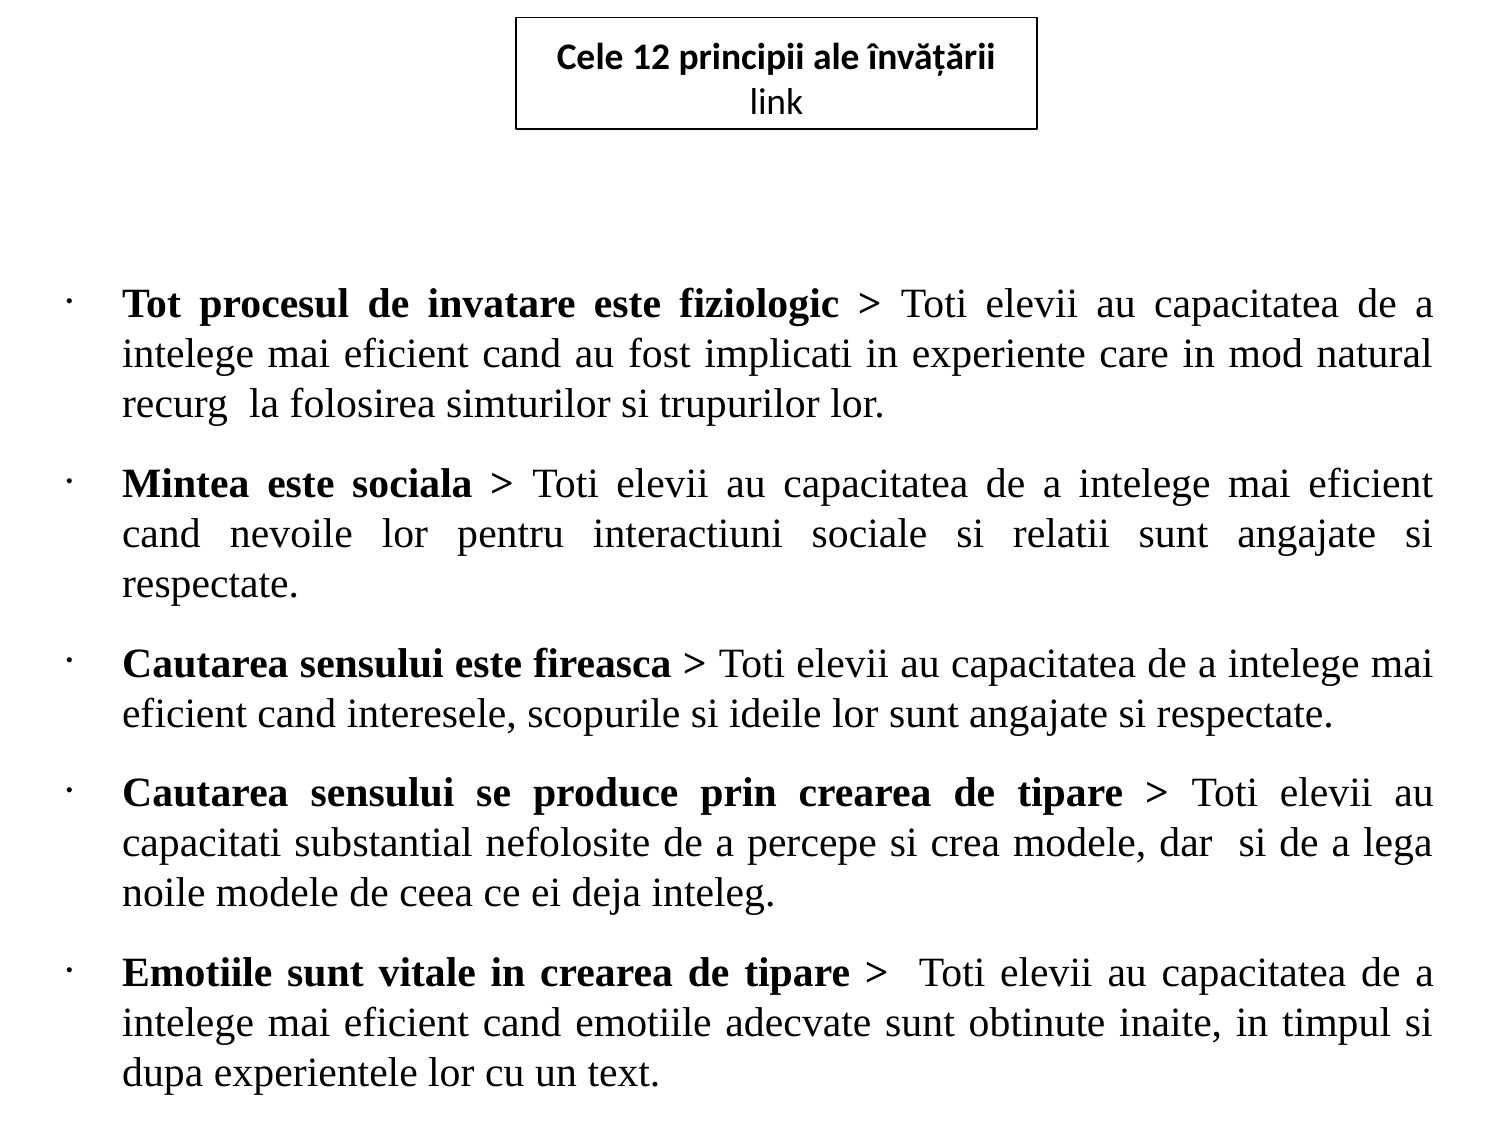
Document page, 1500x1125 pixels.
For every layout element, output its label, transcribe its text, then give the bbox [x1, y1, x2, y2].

list Tot procesul de invatare este fiziologic > Toti elevii au capacitatea de a intelege mai eficient cand au fost implicati in experiente care in mod natural recurg la folosirea simturilor si trupurilor lor. Mintea este sociala > Toti elevii au capacitatea de a intelege mai eficient cand nevoile lor pentru interactiuni sociale si relatii sunt angajate si respectate. Cautarea sensului este fireasca > Toti elevii au capacitatea de a intelege mai eficient cand interesele, scopurile si ideile lor sunt angajate si respectate. Cautarea sensului se produce prin crearea de tipare > Toti elevii au capacitati substantial nefolosite de a percepe si crea modele, dar si de a lega noile modele de ceea ce ei deja inteleg. Emotiile sunt vitale in crearea de tipare > Toti elevii au capacitatea de a intelege mai eficient cand emotiile adecvate sunt obtinute inaite, in timpul si dupa experientele lor cu un text. Inteligenta proceseaza parti si unitati intregi simultan > Toti elevii pot intelege mai eficient cand detaliile ( anumite fapte si informatii) sunt integrate in unitati intregi pe care ei le percep ca pe un eveniment din viata reala, o poveste plina de inteles, sau ca pe un proiect creat de ei sau la care au fost martori [51, 268, 1449, 1000]
title Cele 12 principii ale învățăriilink [515, 17, 1037, 129]
